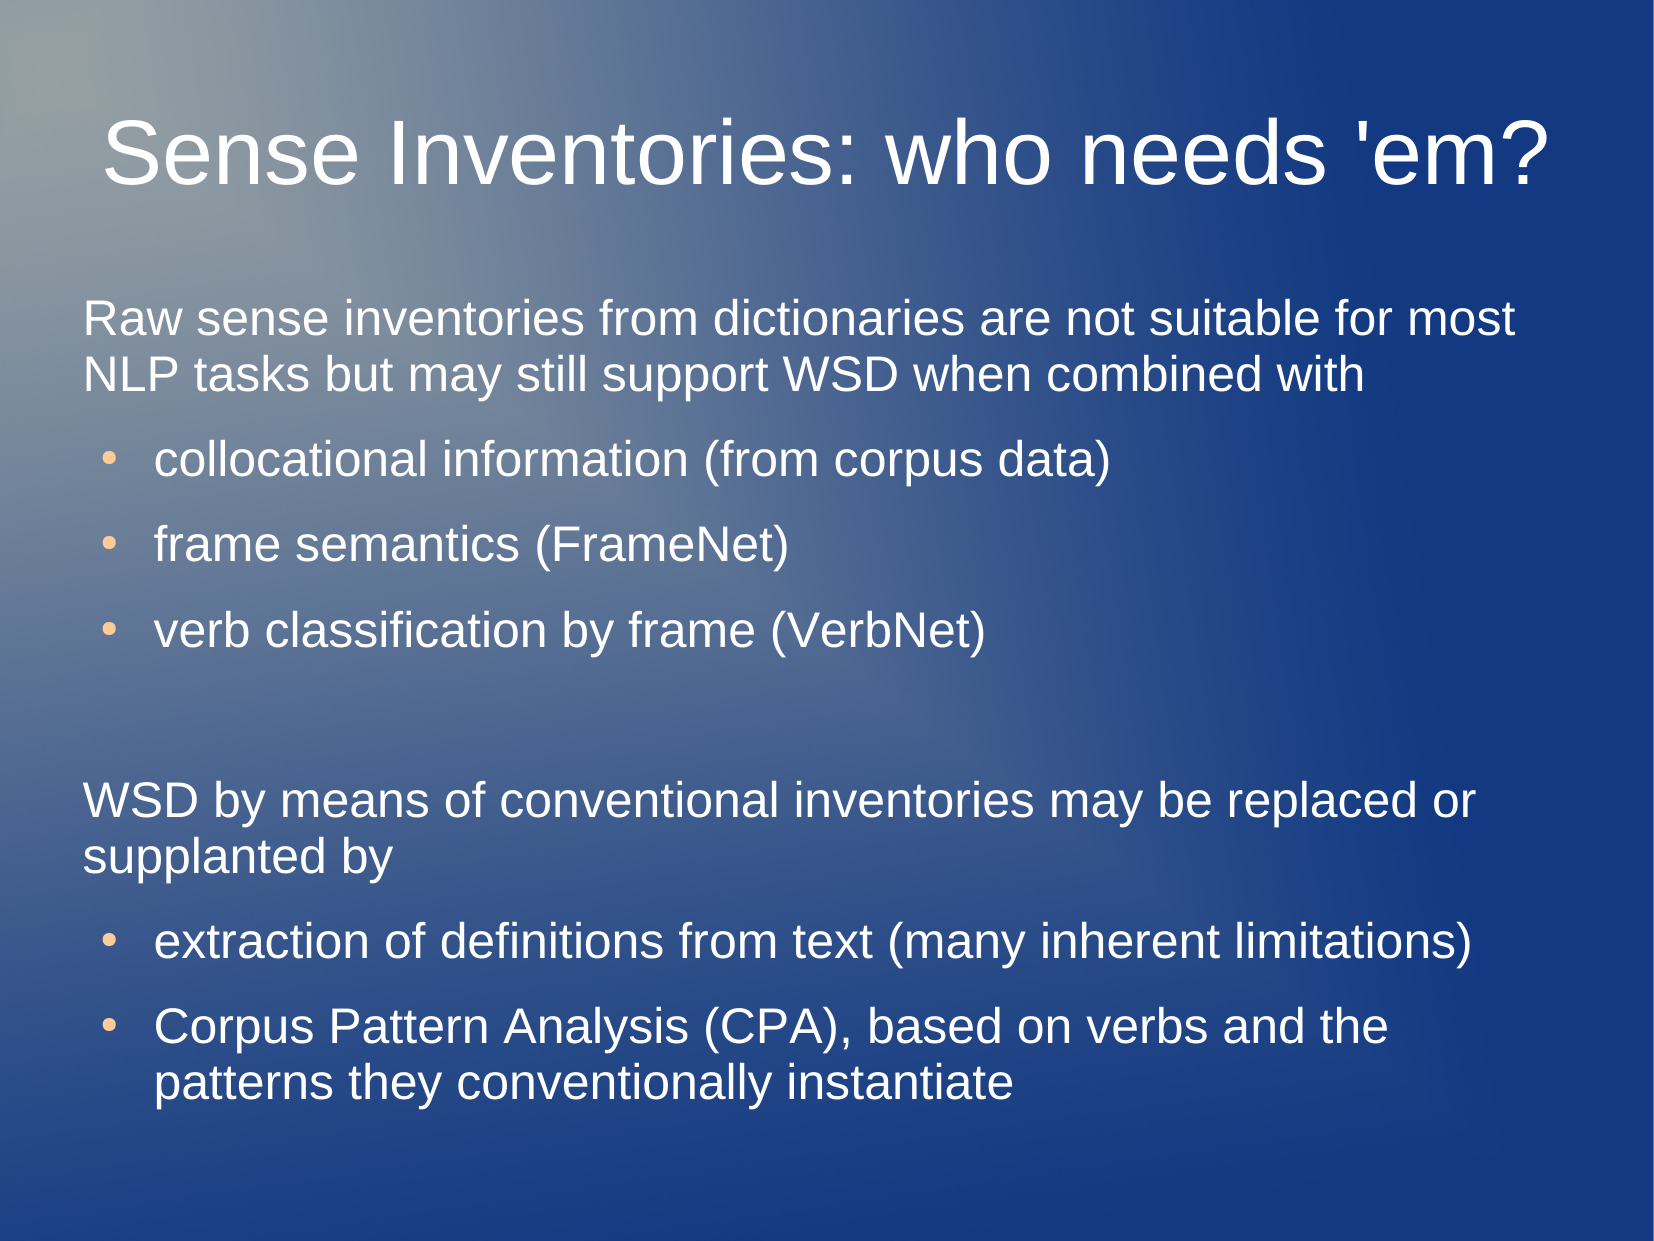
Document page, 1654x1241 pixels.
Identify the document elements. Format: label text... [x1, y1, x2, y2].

list Raw sense inventories from dictionaries are not suitable for most NLP tasks but may still support WSD when combined with collocational information (from corpus data) frame semantics (FrameNet) verb classification by frame (VerbNet) WSD by means of conventional inventories may be replaced or supplanted by extraction of definitions from text (many inherent limitations) Corpus Pattern Analysis (CPA), based on verbs and the patterns they conventionally instantiate [82, 290, 1571, 1111]
picture [0, 0, 1654, 1241]
title Sense Inventories: who needs 'em? [82, 49, 1571, 257]
